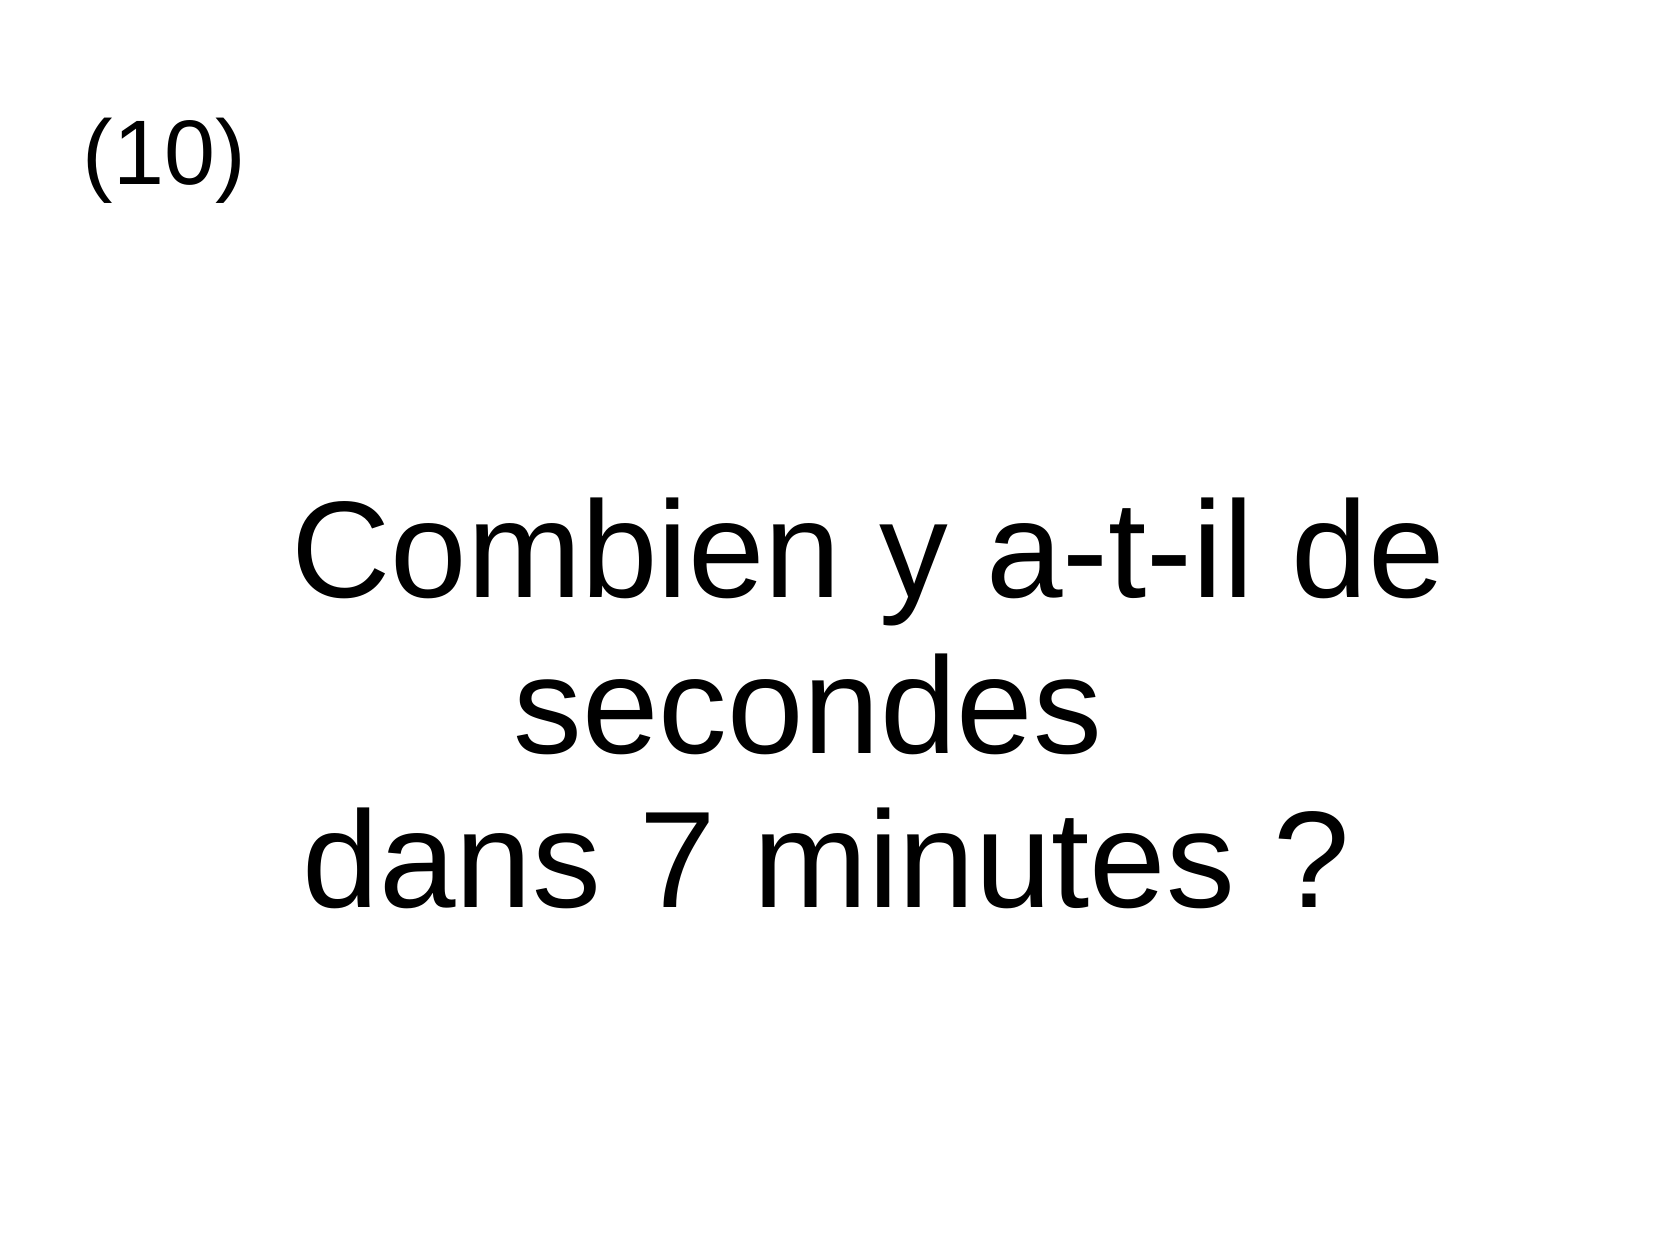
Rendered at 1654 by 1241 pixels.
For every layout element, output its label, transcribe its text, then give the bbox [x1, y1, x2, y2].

title (10) [82, 56, 1571, 250]
subtitle Combien y a-t-il de secondes dans 7 minutes ? [82, 297, 1571, 1102]
